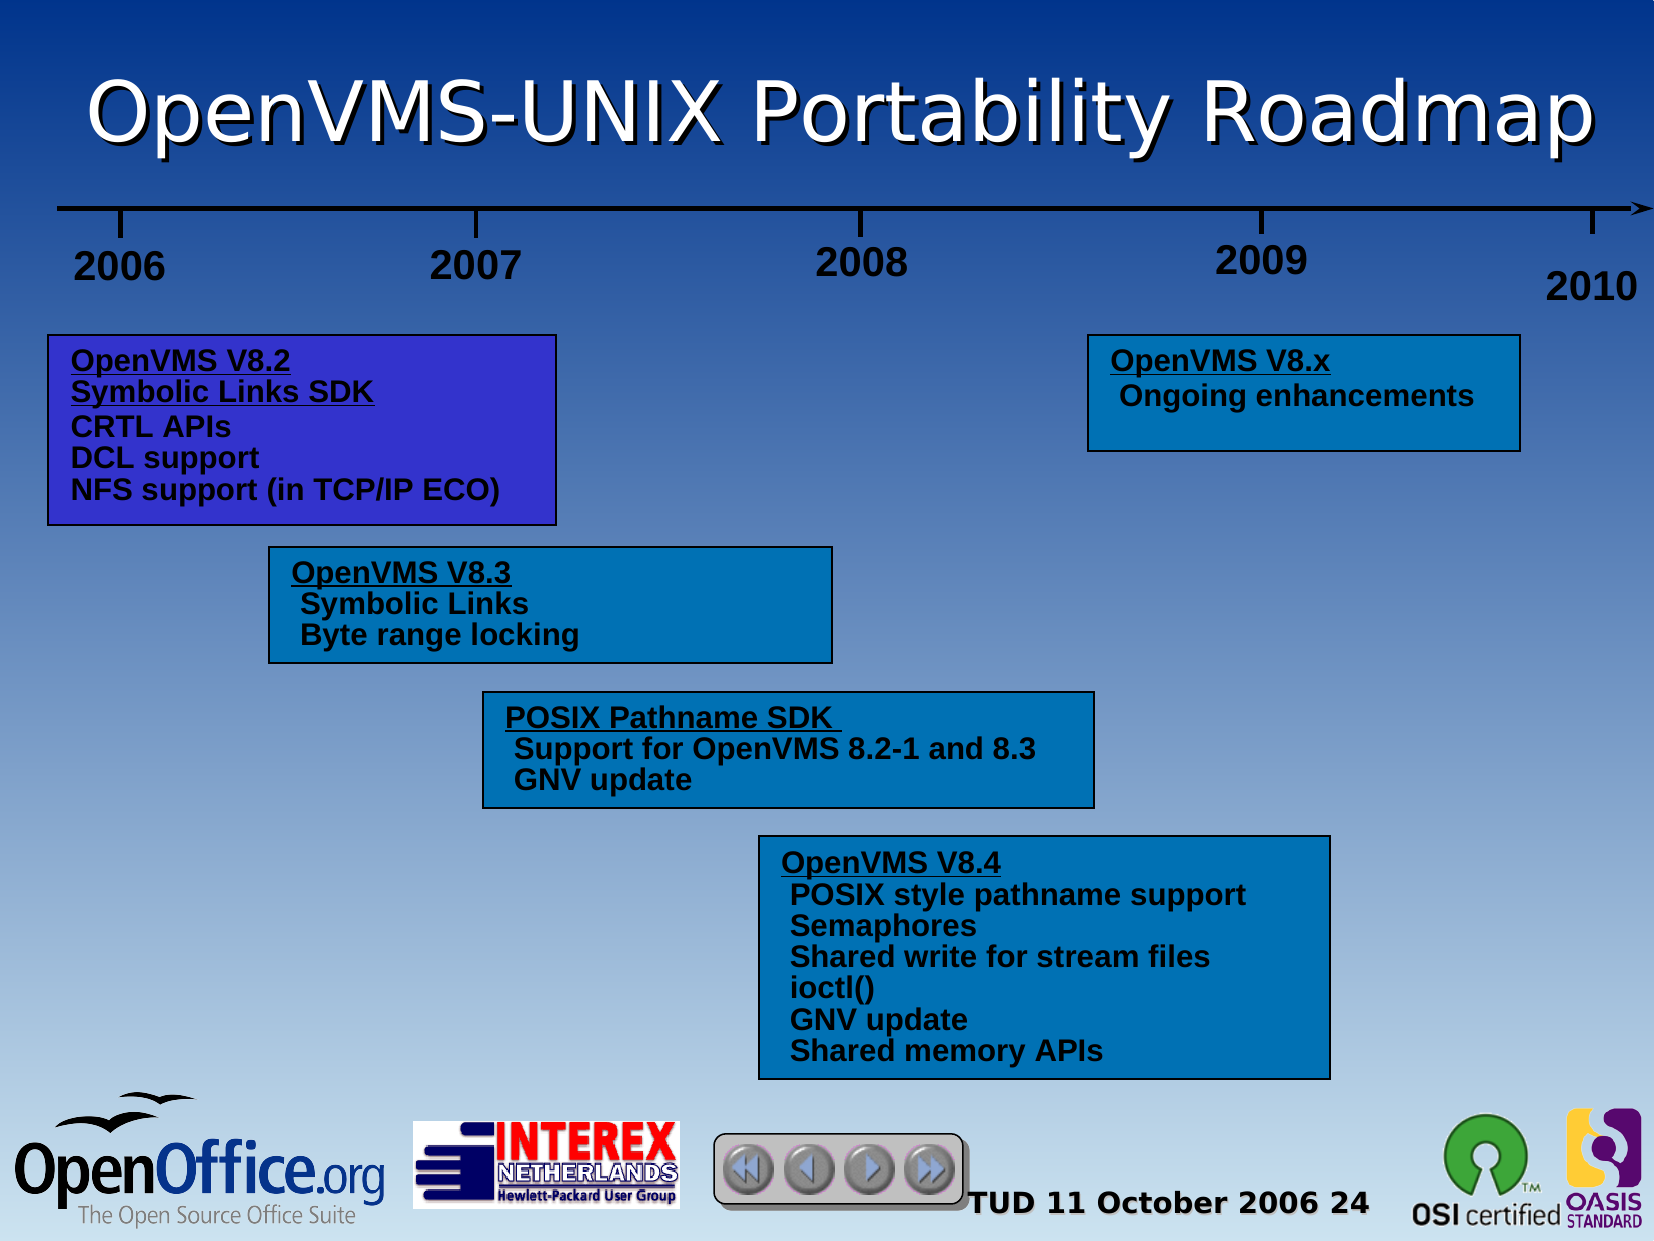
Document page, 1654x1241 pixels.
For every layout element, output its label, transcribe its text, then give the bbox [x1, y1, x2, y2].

text_box 2010 [1529, 254, 1654, 318]
picture [15, 1092, 384, 1229]
text_box 2007 [413, 233, 540, 297]
picture [723, 1144, 774, 1195]
text_box OpenVMS V8.3 Symbolic Links Byte range locking [268, 546, 832, 664]
picture [413, 1121, 680, 1209]
picture [1405, 1102, 1654, 1238]
text_box 2009 [1198, 228, 1325, 292]
text_box OpenVMS V8.x Ongoing enhancements [1088, 335, 1521, 452]
text_box POSIX Pathname SDK Support for OpenVMS 8.2-1 and 8.3 GNV update [482, 692, 1095, 809]
text_box OpenVMS V8.2 Symbolic Links SDK CRTL APIs DCL support NFS support (in TCP/IP ECO) [48, 335, 556, 526]
title OpenVMS-UNIX Portability Roadmap [59, 49, 1625, 178]
text_box 2008 [798, 230, 926, 294]
text_box TUD 11 October 2006 32 [974, 1181, 1500, 1241]
text_box OpenVMS V8.4 POSIX style pathname support Semaphores Shared write for stream files ioctl() GNV update Shared memory APIs [758, 836, 1331, 1080]
text_box 2006 [56, 234, 184, 298]
picture [784, 1144, 835, 1195]
text_box [714, 1133, 963, 1204]
picture [844, 1144, 895, 1195]
picture [904, 1144, 955, 1195]
